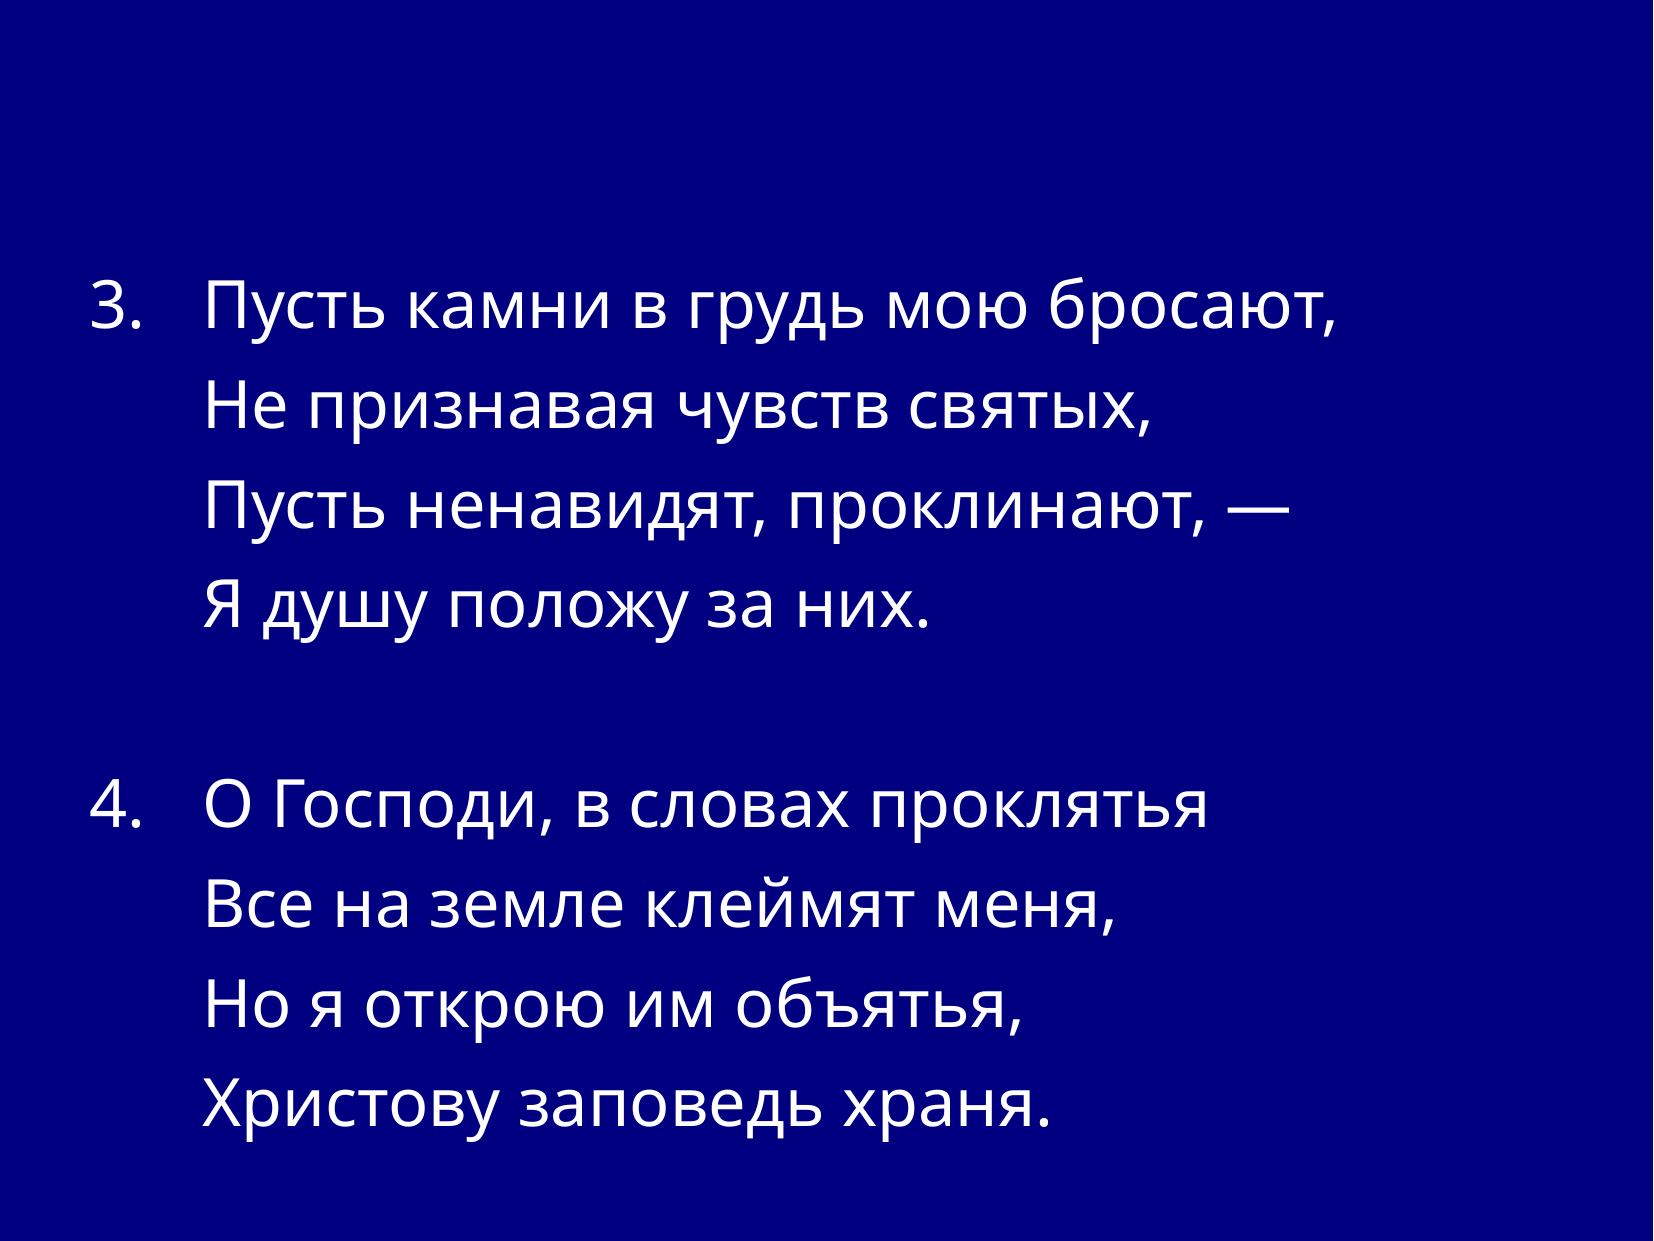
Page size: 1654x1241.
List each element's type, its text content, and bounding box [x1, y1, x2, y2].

text_box 3. Пусть камни в грудь мою бросают, Не признавая чувств святых, Пусть ненавидят, проклинают, — Я душу положу за них. 4. О Господи, в словах проклятья Все на земле клеймят меня, Но я открою им объятья, Христову заповедь храня. [75, 150, 1576, 1163]
